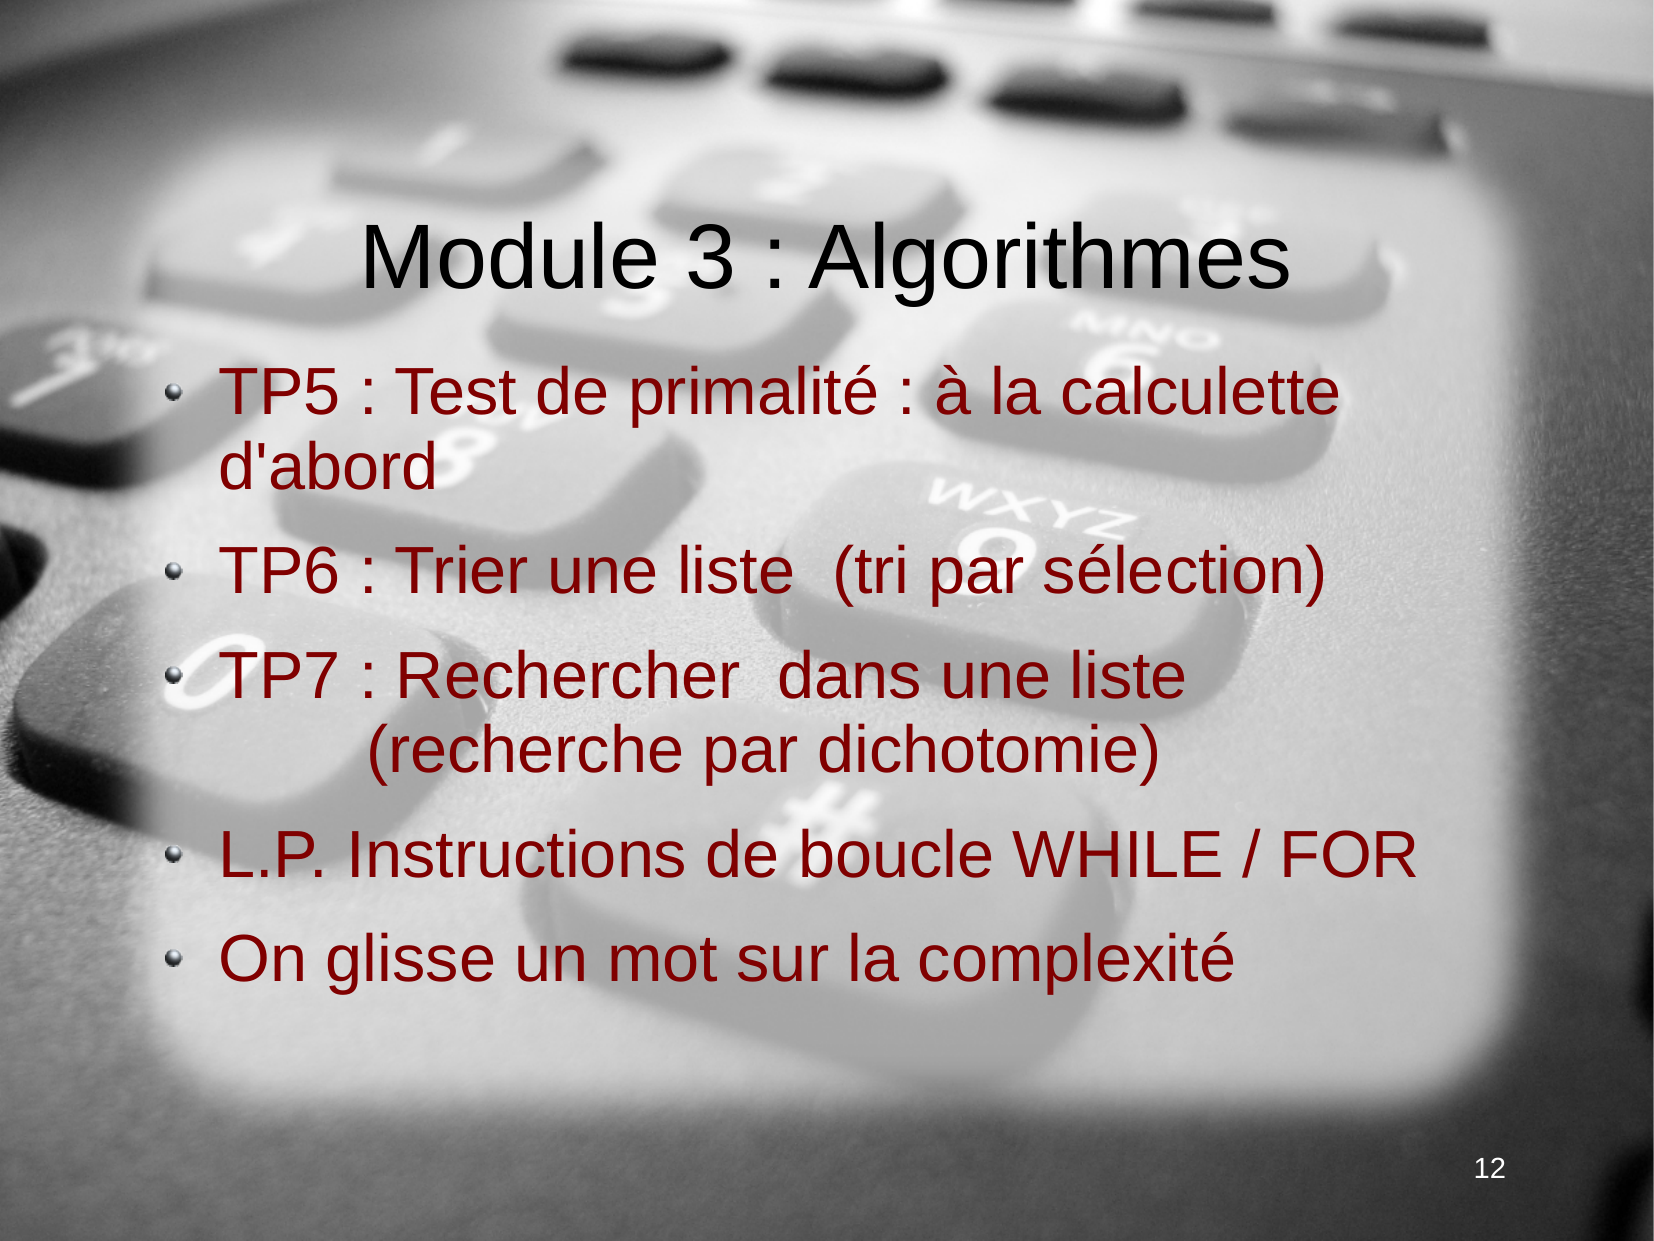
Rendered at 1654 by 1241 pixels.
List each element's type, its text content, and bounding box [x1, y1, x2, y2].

list TP5 : Test de primalité : à la calculette d'abord TP6 : Trier une liste (tri par sélection) TP7 : Rechercher dans une liste (recherche par dichotomie) L.P. Instructions de boucle WHILE / FOR On glisse un mot sur la complexité [147, 354, 1506, 1063]
title Module 3 : Algorithmes [147, 153, 1506, 354]
picture [0, 0, 1654, 1241]
